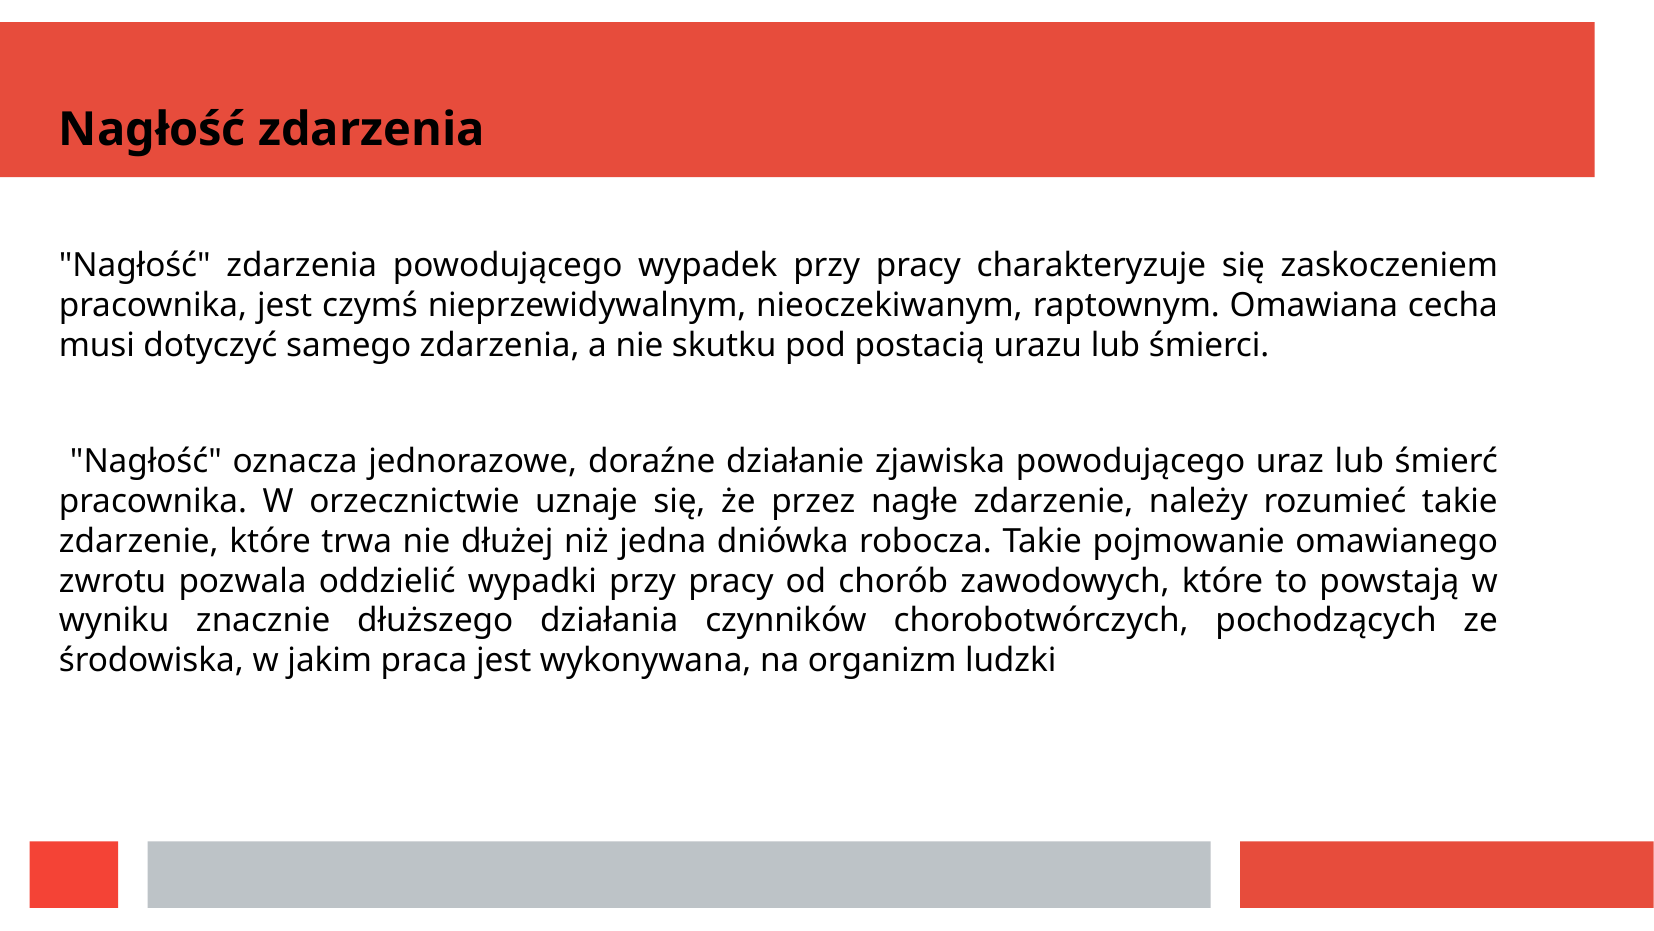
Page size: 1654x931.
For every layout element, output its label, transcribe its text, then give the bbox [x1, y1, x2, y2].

title Nagłość zdarzenia [59, 44, 1595, 156]
subtitle "Nagłość" zdarzenia powodującego wypadek przy pracy charakteryzuje się zaskoczeniem pracownika, jest czymś nieprzewidywalnym, nieoczekiwanym, raptownym. Omawiana cecha musi dotyczyć samego zdarzenia, a nie skutku pod postacią urazu lub śmierci. "Nagłość" oznacza jednorazowe, doraźne działanie zjawiska powodującego uraz lub śmierć pracownika. W orzecznictwie uznaje się, że przez nagłe zdarzenie, należy rozumieć takie zdarzenie, które trwa nie dłużej niż jedna dniówka robocza. Takie pojmowanie omawianego zwrotu pozwala oddzielić wypadki przy pracy od chorób zawodowych, które to powstają w wyniku znacznie dłuższego działania czynników chorobotwórczych, pochodzących ze środowiska, w jakim praca jest wykonywana, na organizm ludzki [59, 243, 1565, 820]
